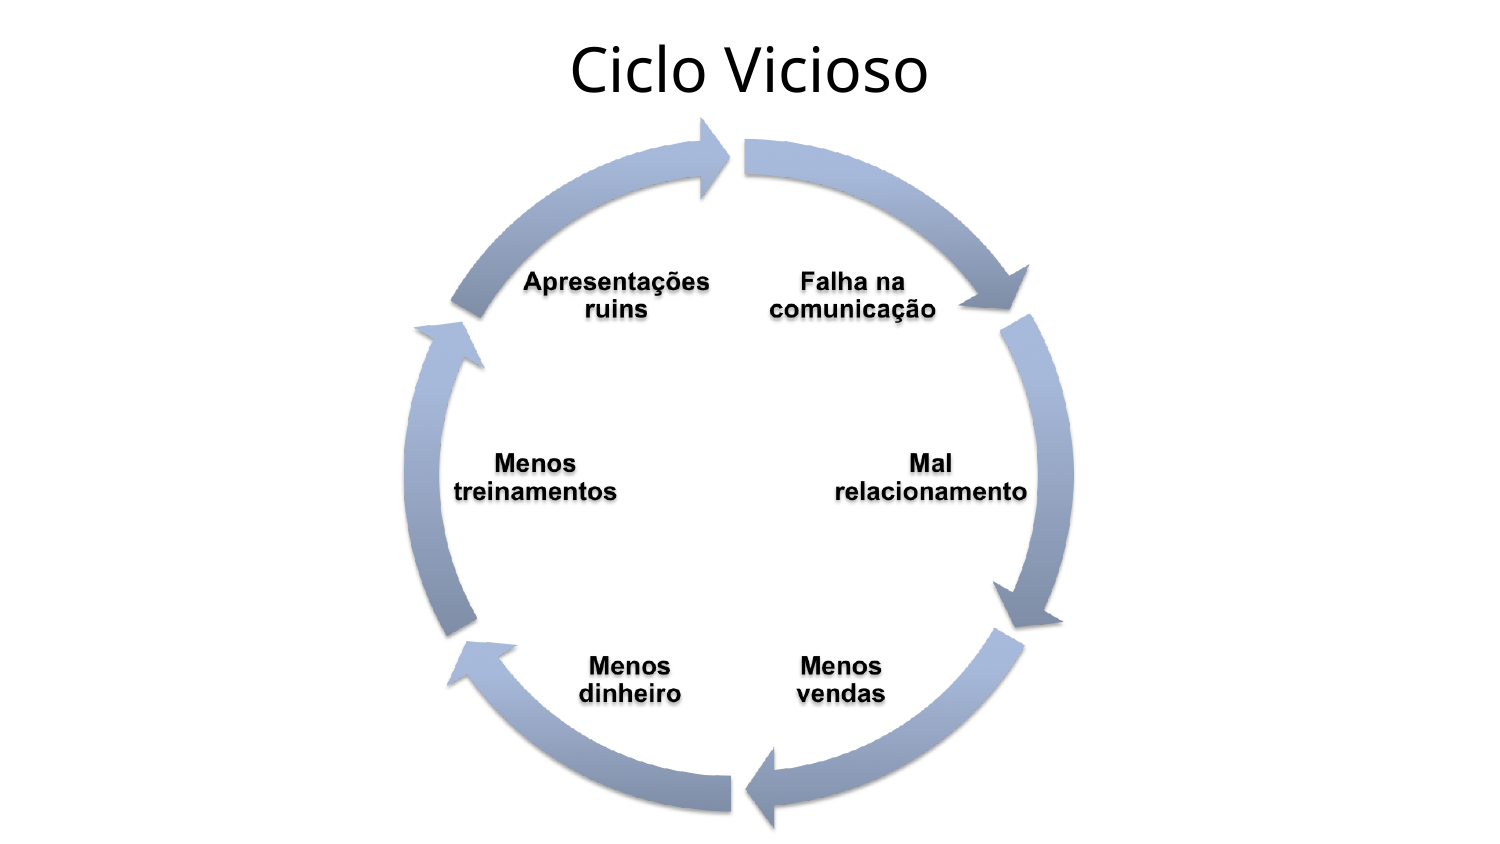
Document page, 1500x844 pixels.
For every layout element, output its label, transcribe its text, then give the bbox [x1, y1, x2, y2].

picture [242, 109, 1243, 844]
title Ciclo Vicioso [51, 15, 1449, 110]
